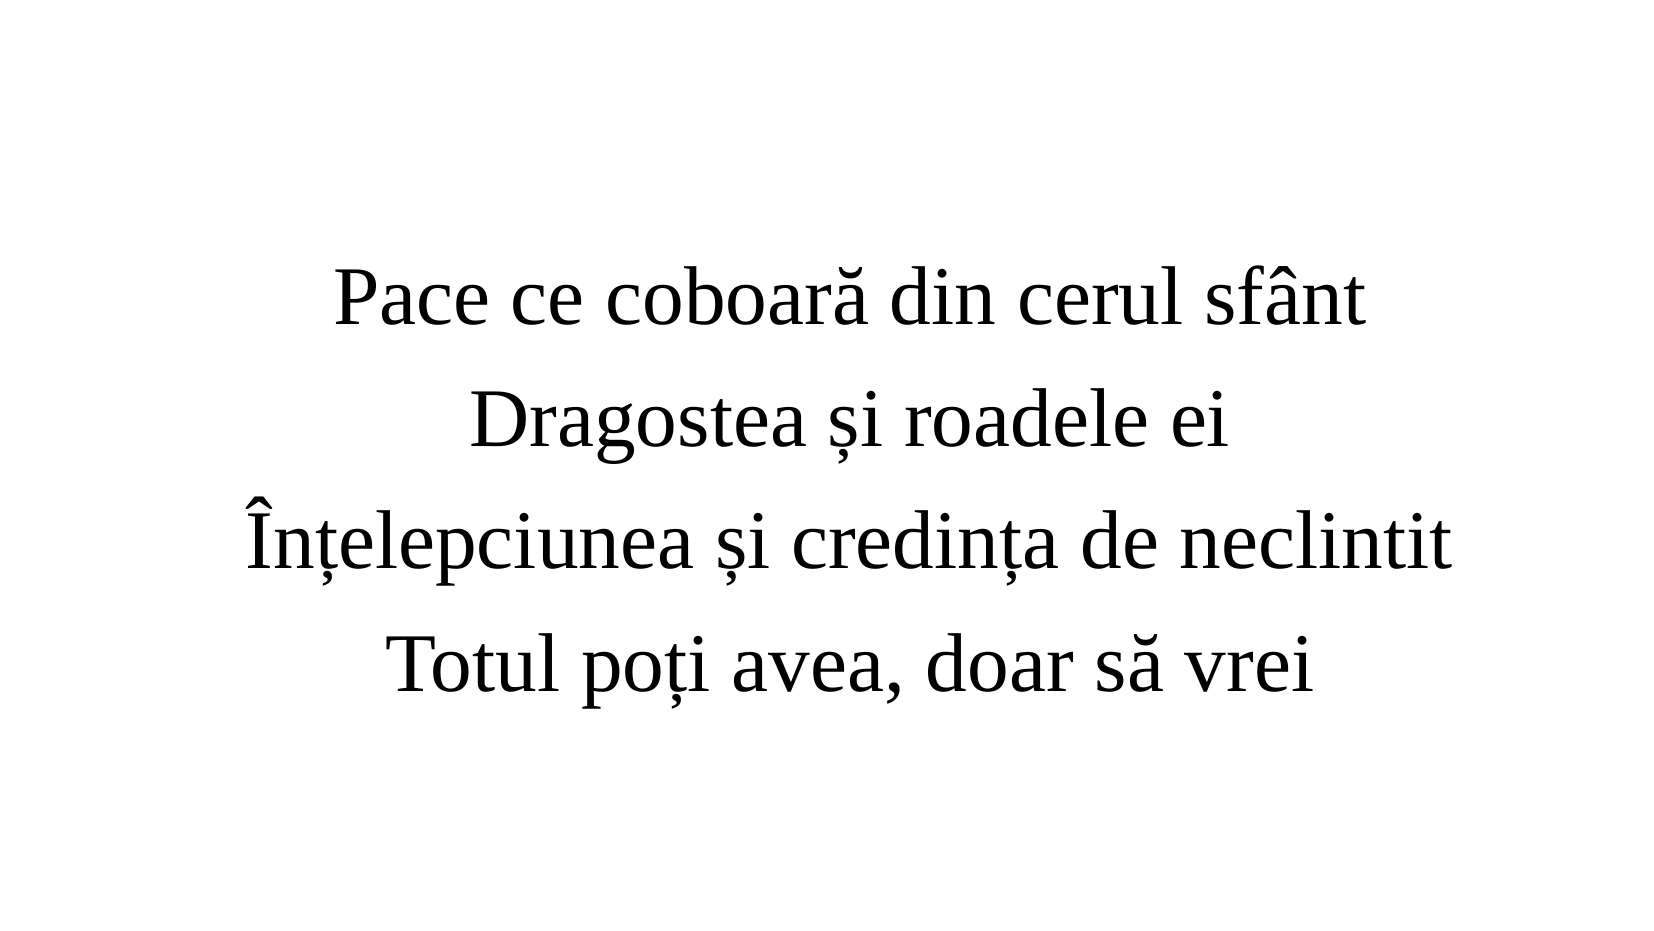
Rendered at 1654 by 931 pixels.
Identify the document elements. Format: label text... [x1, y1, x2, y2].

subtitle Pace ce coboară din cerul sfânt Dragostea și roadele ei Înțelepciunea și credința de neclintit Totul poți avea, doar să vrei [200, 237, 1501, 712]
